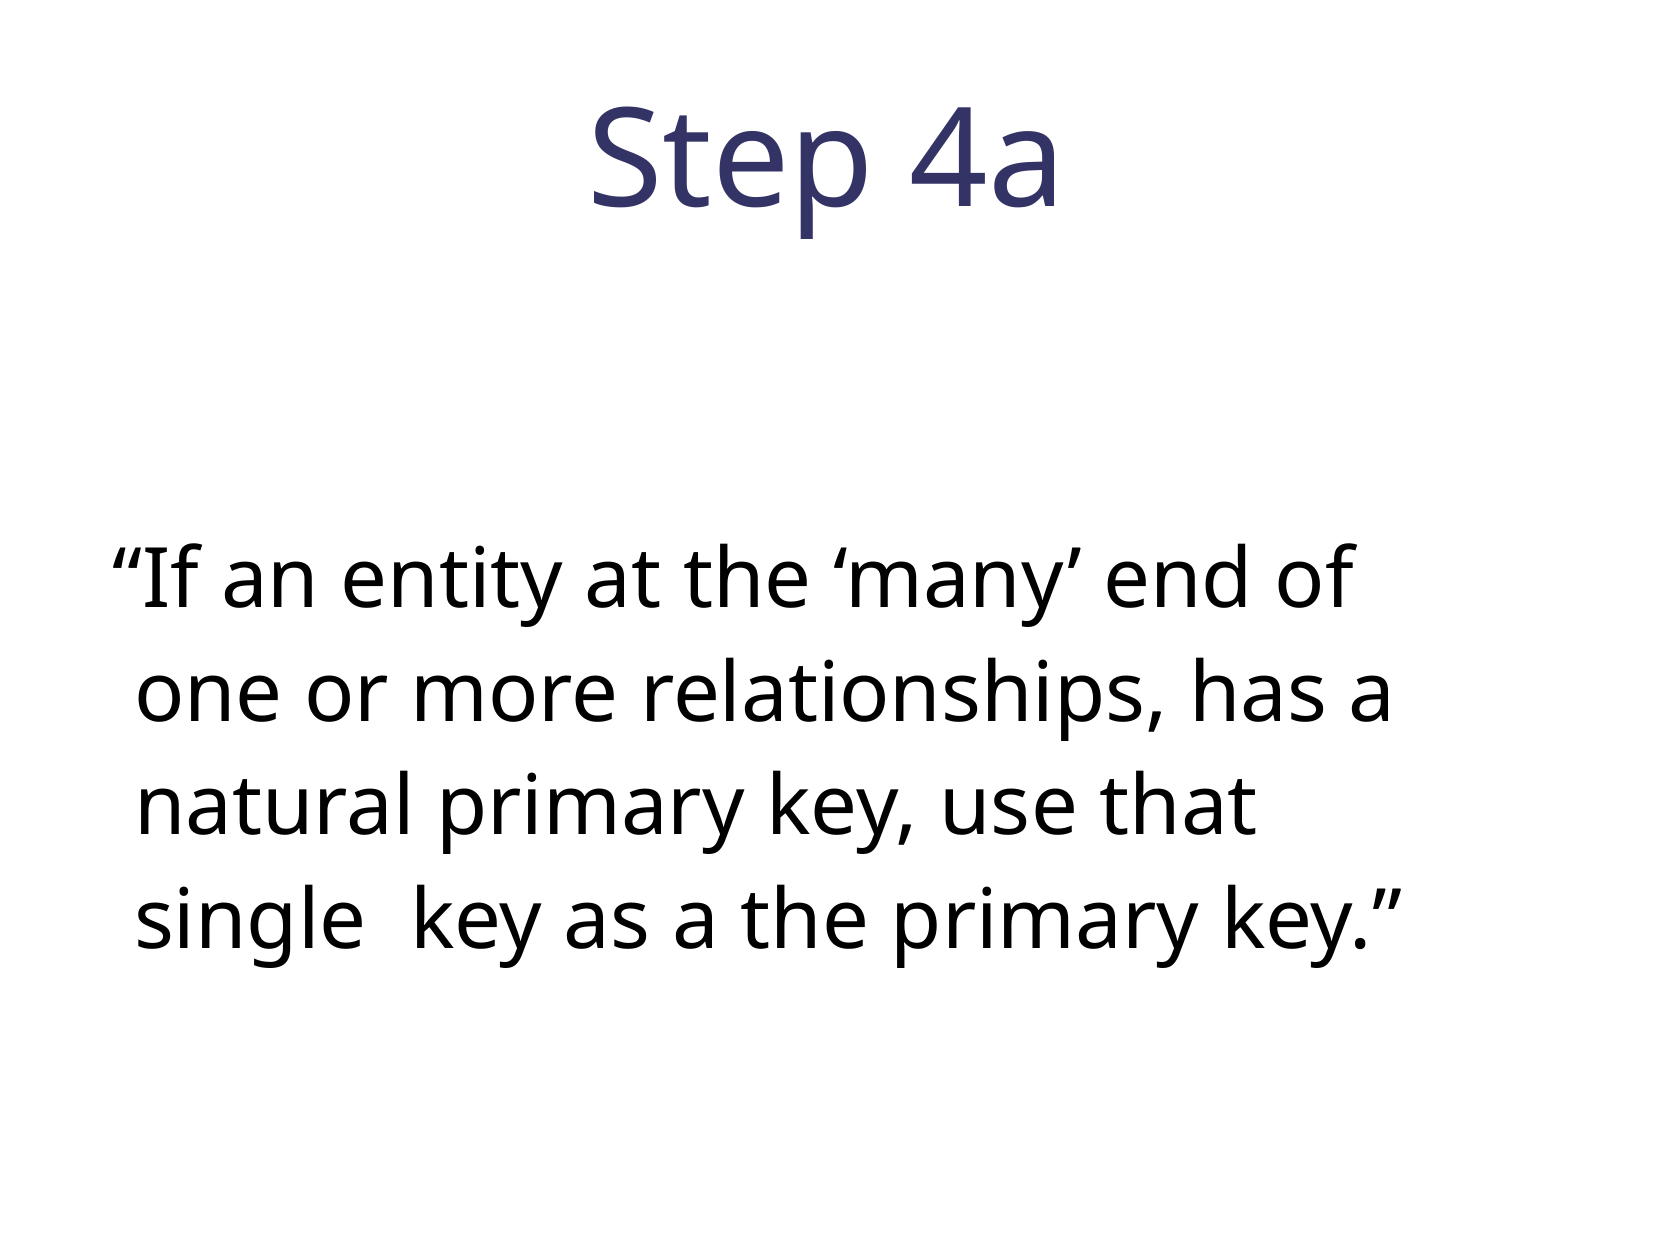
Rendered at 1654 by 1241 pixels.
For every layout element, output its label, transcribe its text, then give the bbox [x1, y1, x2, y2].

subtitle “If an entity at the ‘many’ end of one or more relationships, has a natural primary key, use that single key as a the primary key.” [112, 518, 1613, 1126]
title Step 4a [82, 56, 1571, 250]
